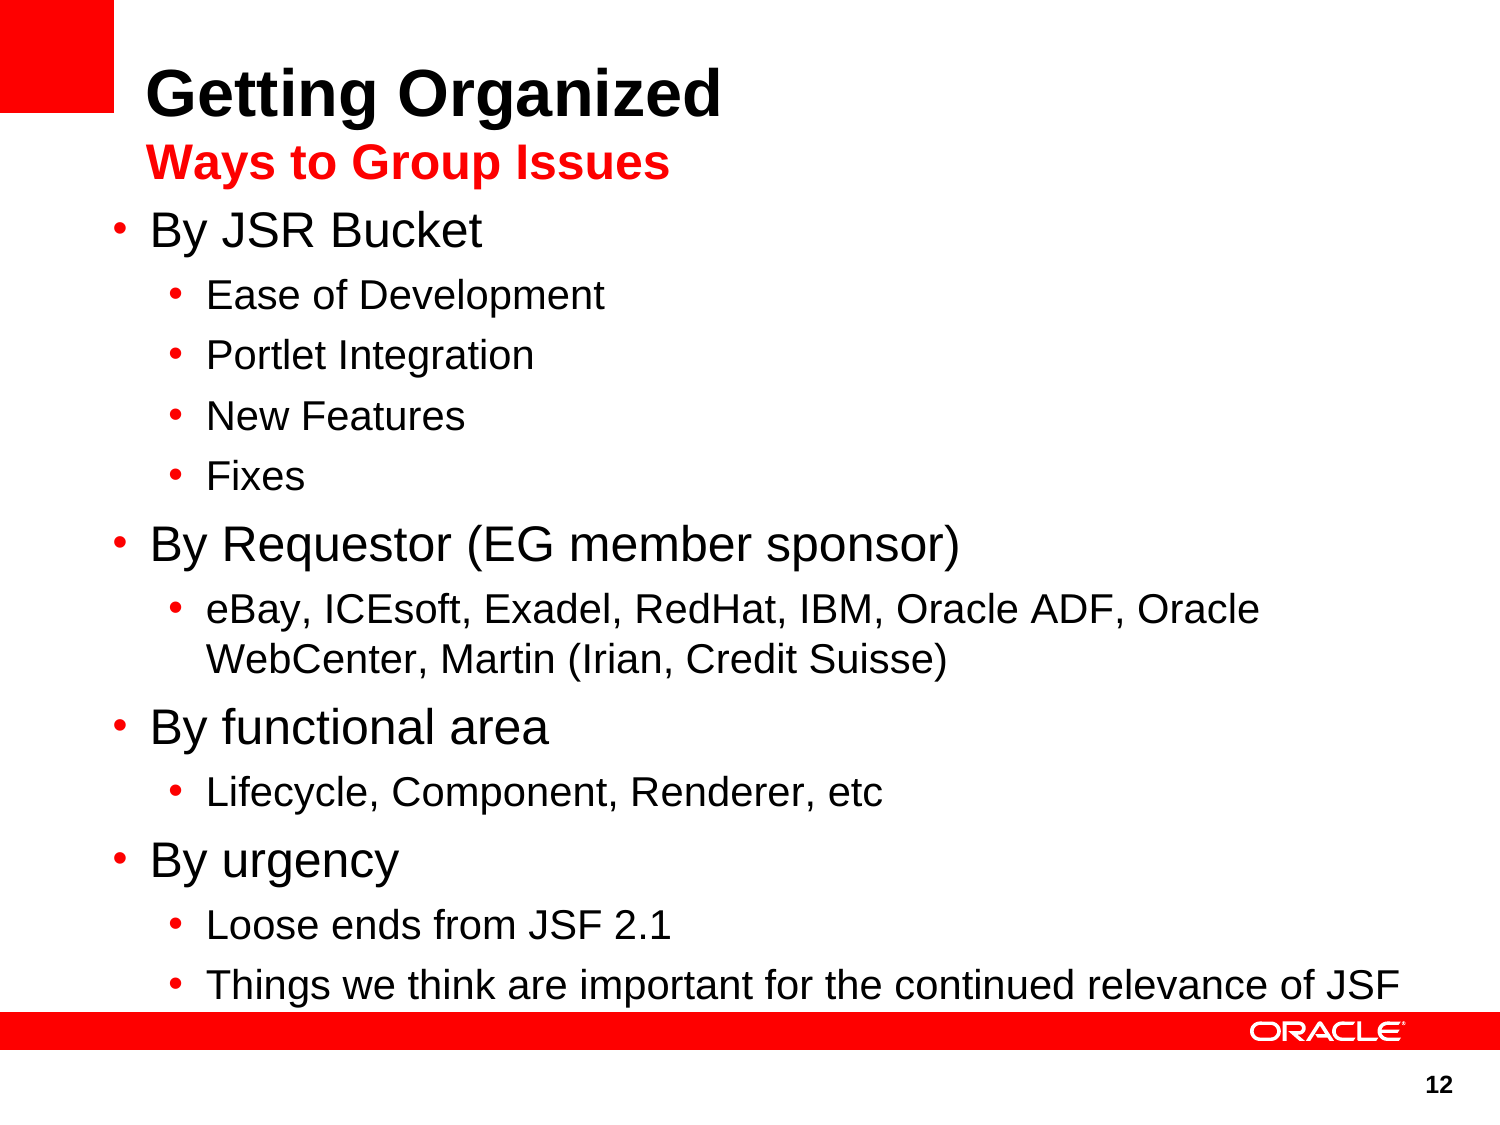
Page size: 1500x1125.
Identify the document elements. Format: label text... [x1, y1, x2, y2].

picture [0, 0, 114, 113]
picture [0, 1012, 1500, 1050]
list By JSR Bucket Ease of Development Portlet Integration New Features Fixes By Requestor (EG member sponsor) eBay, ICEsoft, Exadel, RedHat, IBM, Oracle ADF, Oracle WebCenter, Martin (Irian, Credit Suisse) By functional area Lifecycle, Component, Renderer, etc By urgency Loose ends from JSF 2.1 Things we think are important for the continued relevance of JSF [112, 197, 1469, 1009]
title Getting Organized Ways to Group Issues [145, 49, 1390, 197]
